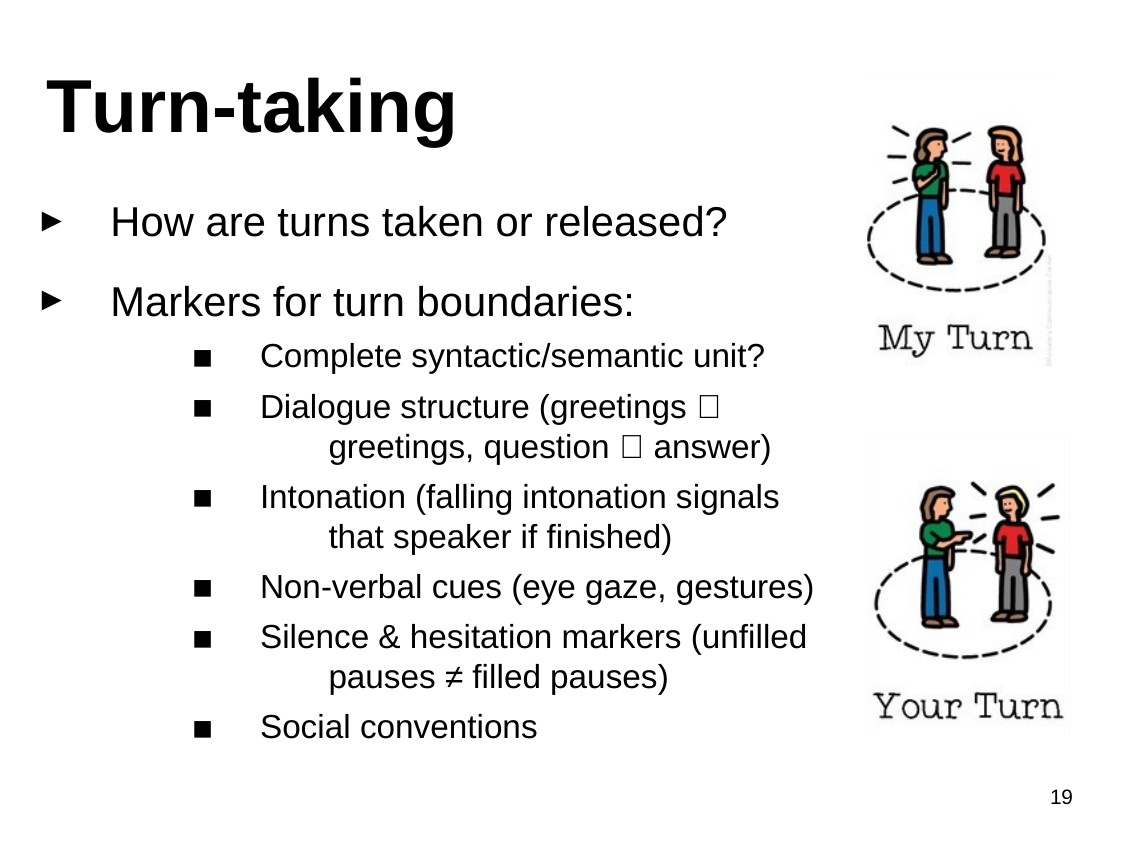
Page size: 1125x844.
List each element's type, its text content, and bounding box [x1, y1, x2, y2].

list How are turns taken or released? Markers for turn boundaries: Complete syntactic/semantic unit? Dialogue structure (greetings  greetings, question  answer) Intonation (falling intonation signals that speaker if finished) Non-verbal cues (eye gaze, gestures) Silence & hesitation markers (unfilled pauses ≠ filled pauses) Social conventions [20, 187, 838, 812]
picture [866, 76, 1053, 366]
text_box [1035, 776, 1095, 812]
picture [867, 434, 1071, 736]
title Turn-taking [30, 32, 1095, 157]
